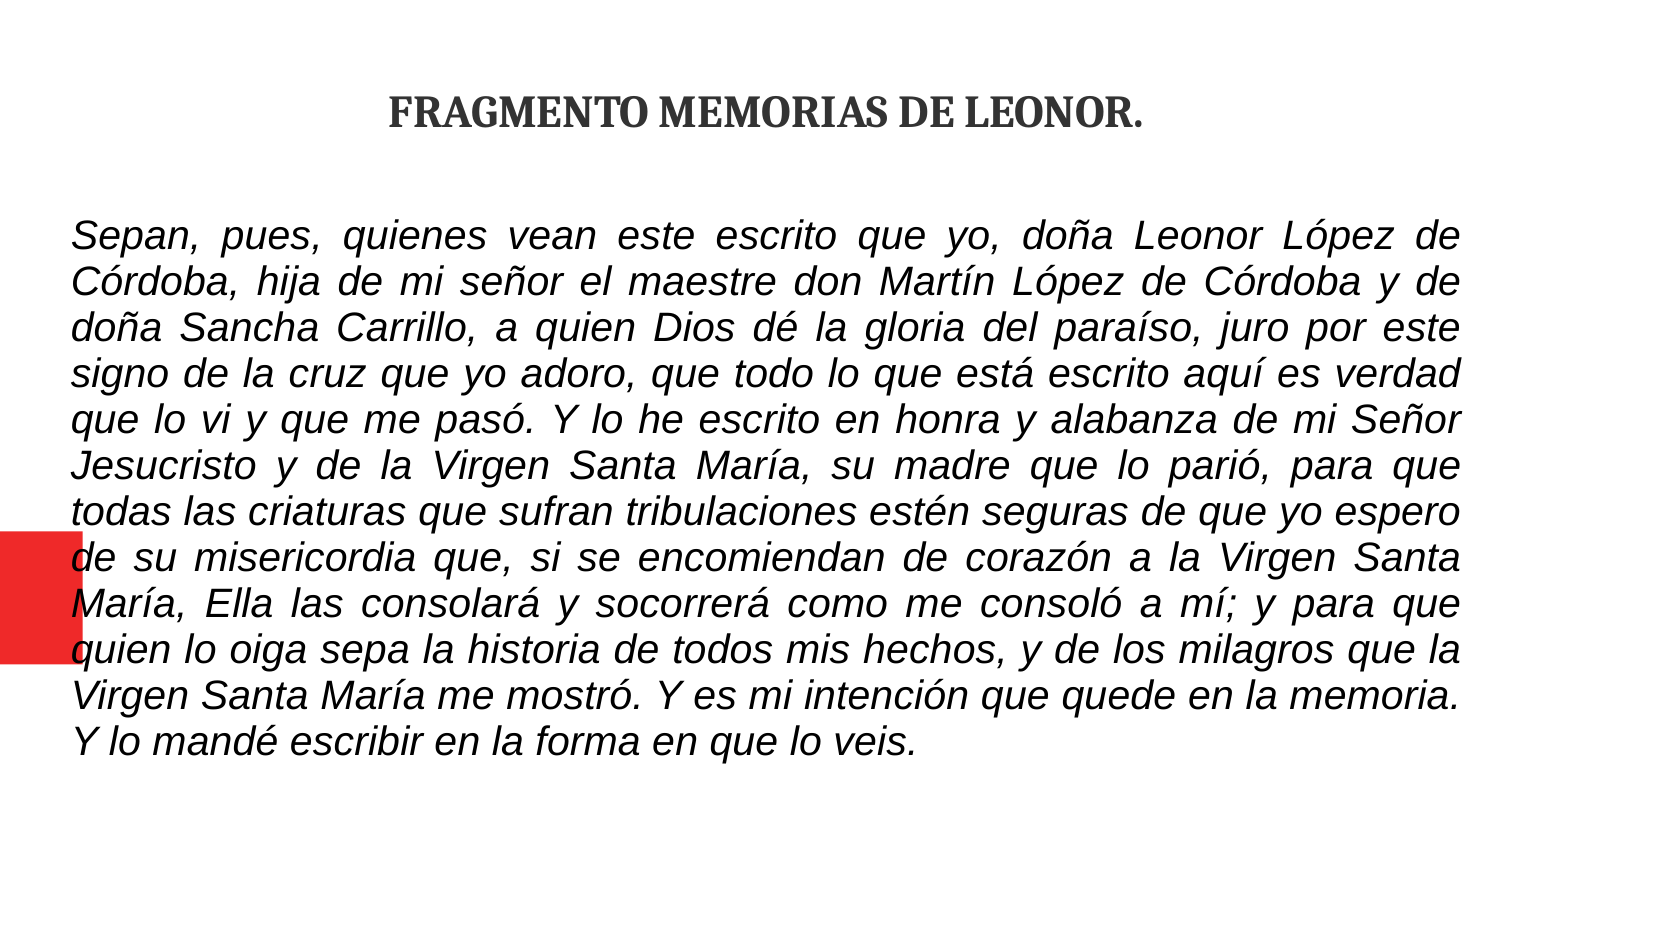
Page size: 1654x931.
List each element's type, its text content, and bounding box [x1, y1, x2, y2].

list Sepan, pues, quienes vean este escrito que yo, doña Leonor López de Córdoba, hija de mi señor el maestre don Martín López de Córdoba y de doña Sancha Carrillo, a quien Dios dé la gloria del paraíso, juro por este signo de la cruz que yo adoro, que todo lo que está escrito aquí es verdad que lo vi y que me pasó. Y lo he escrito en honra y alabanza de mi Señor Jesucristo y de la Virgen Santa María, su madre que lo parió, para que todas las criaturas que sufran tribulaciones estén seguras de que yo espero de su misericordia que, si se encomiendan de corazón a la Virgen Santa María, Ella las consolará y socorrerá como me consoló a mí; y para que quien lo oiga sepa la historia de todos mis hechos, y de los milagros que la Virgen Santa María me mostró. Y es mi intención que quede en la memoria. Y lo mandé escribir en la forma en que lo veis. [70, 212, 1465, 776]
title FRAGMENTO MEMORIAS DE LEONOR. [58, 42, 1548, 184]
